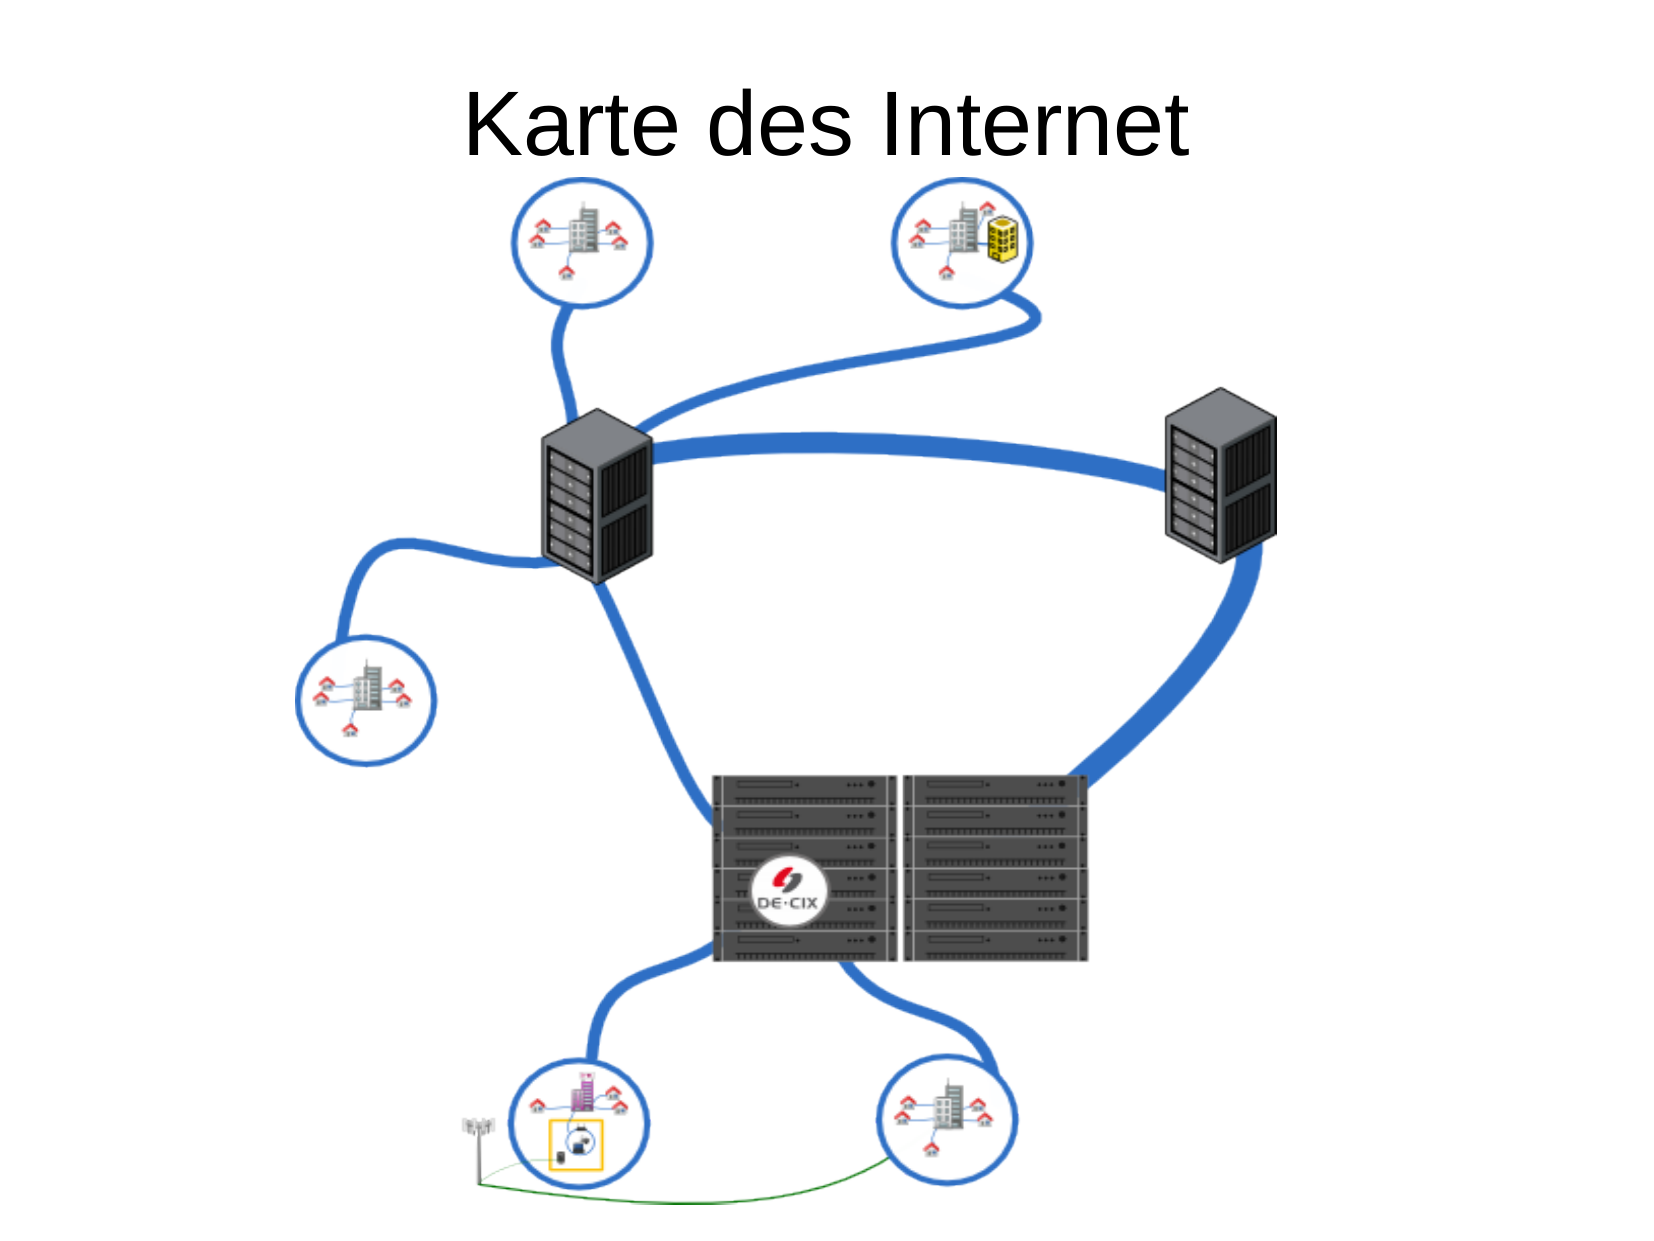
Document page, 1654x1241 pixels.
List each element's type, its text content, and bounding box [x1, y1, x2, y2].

title Karte des Internet [82, 19, 1571, 227]
picture [295, 177, 1277, 1205]
